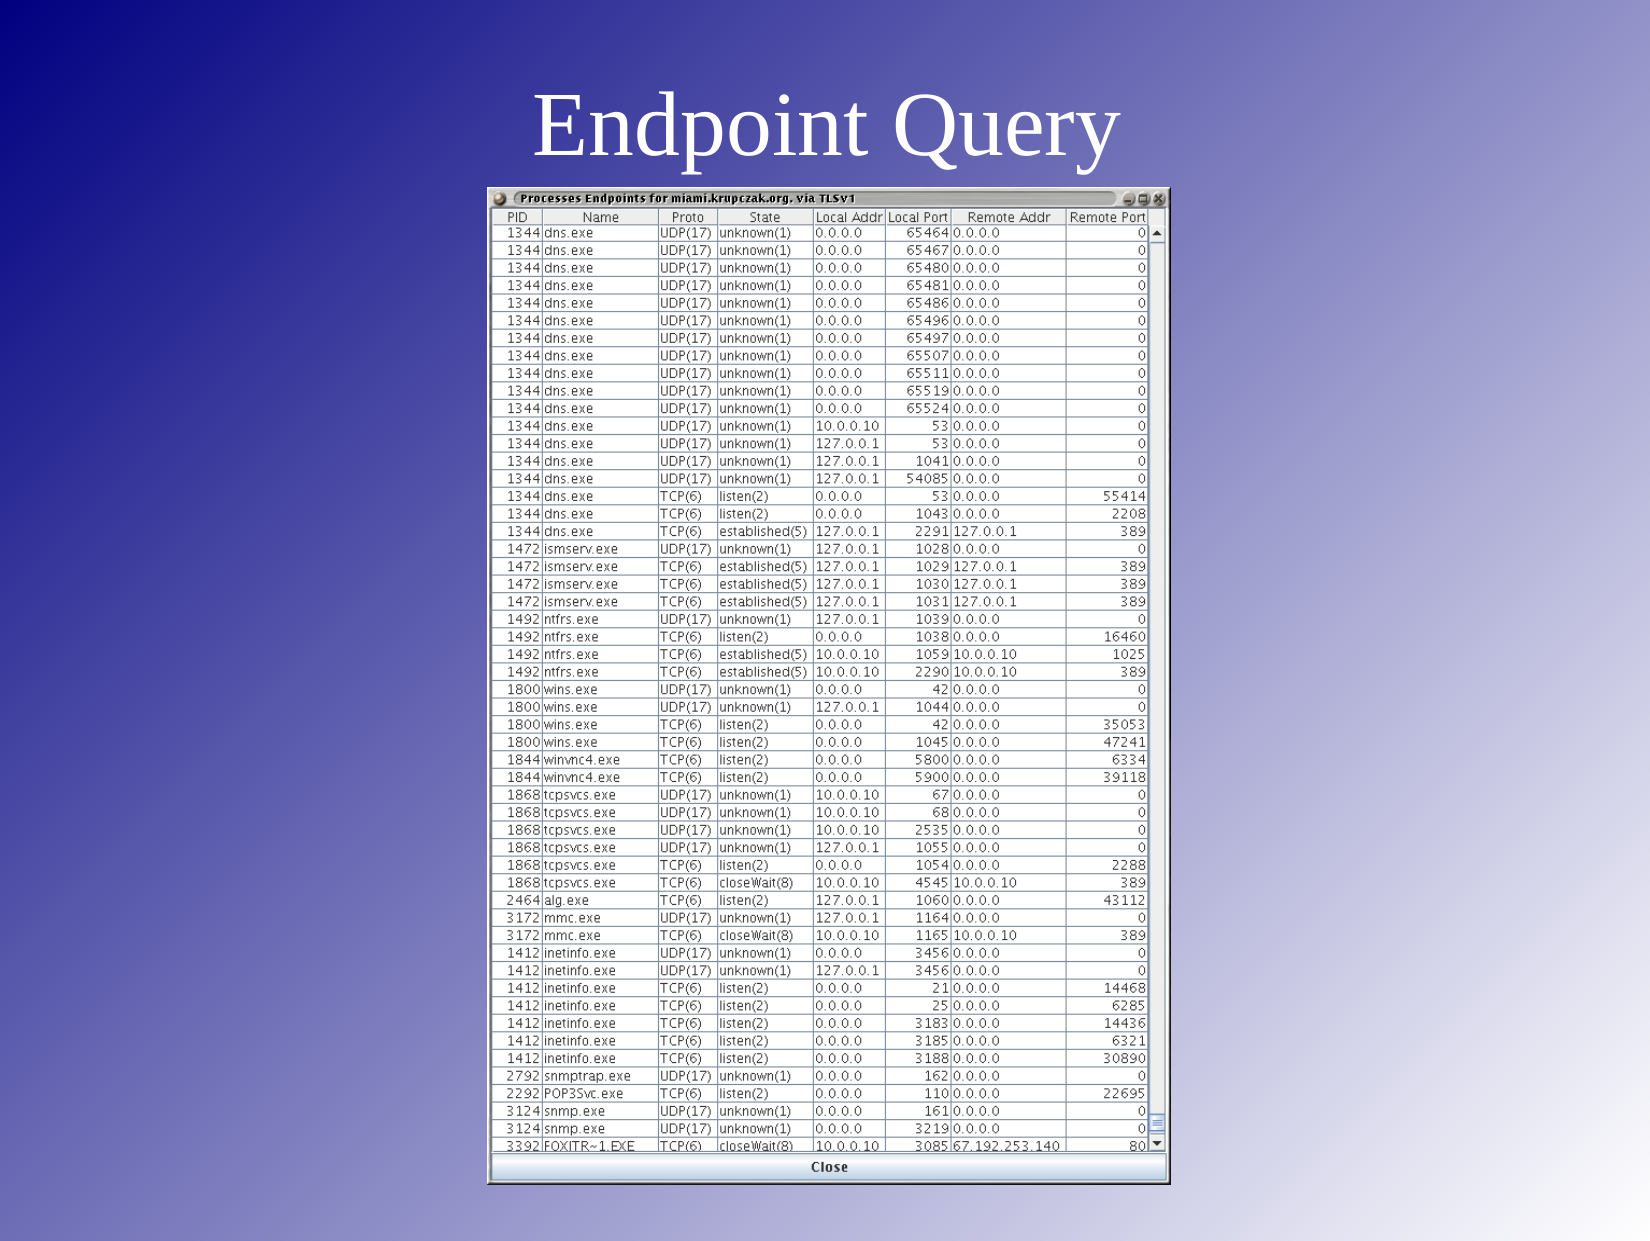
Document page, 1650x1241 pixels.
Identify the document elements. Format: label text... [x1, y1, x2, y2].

picture [487, 187, 1171, 1186]
title Endpoint Query [123, 27, 1533, 221]
